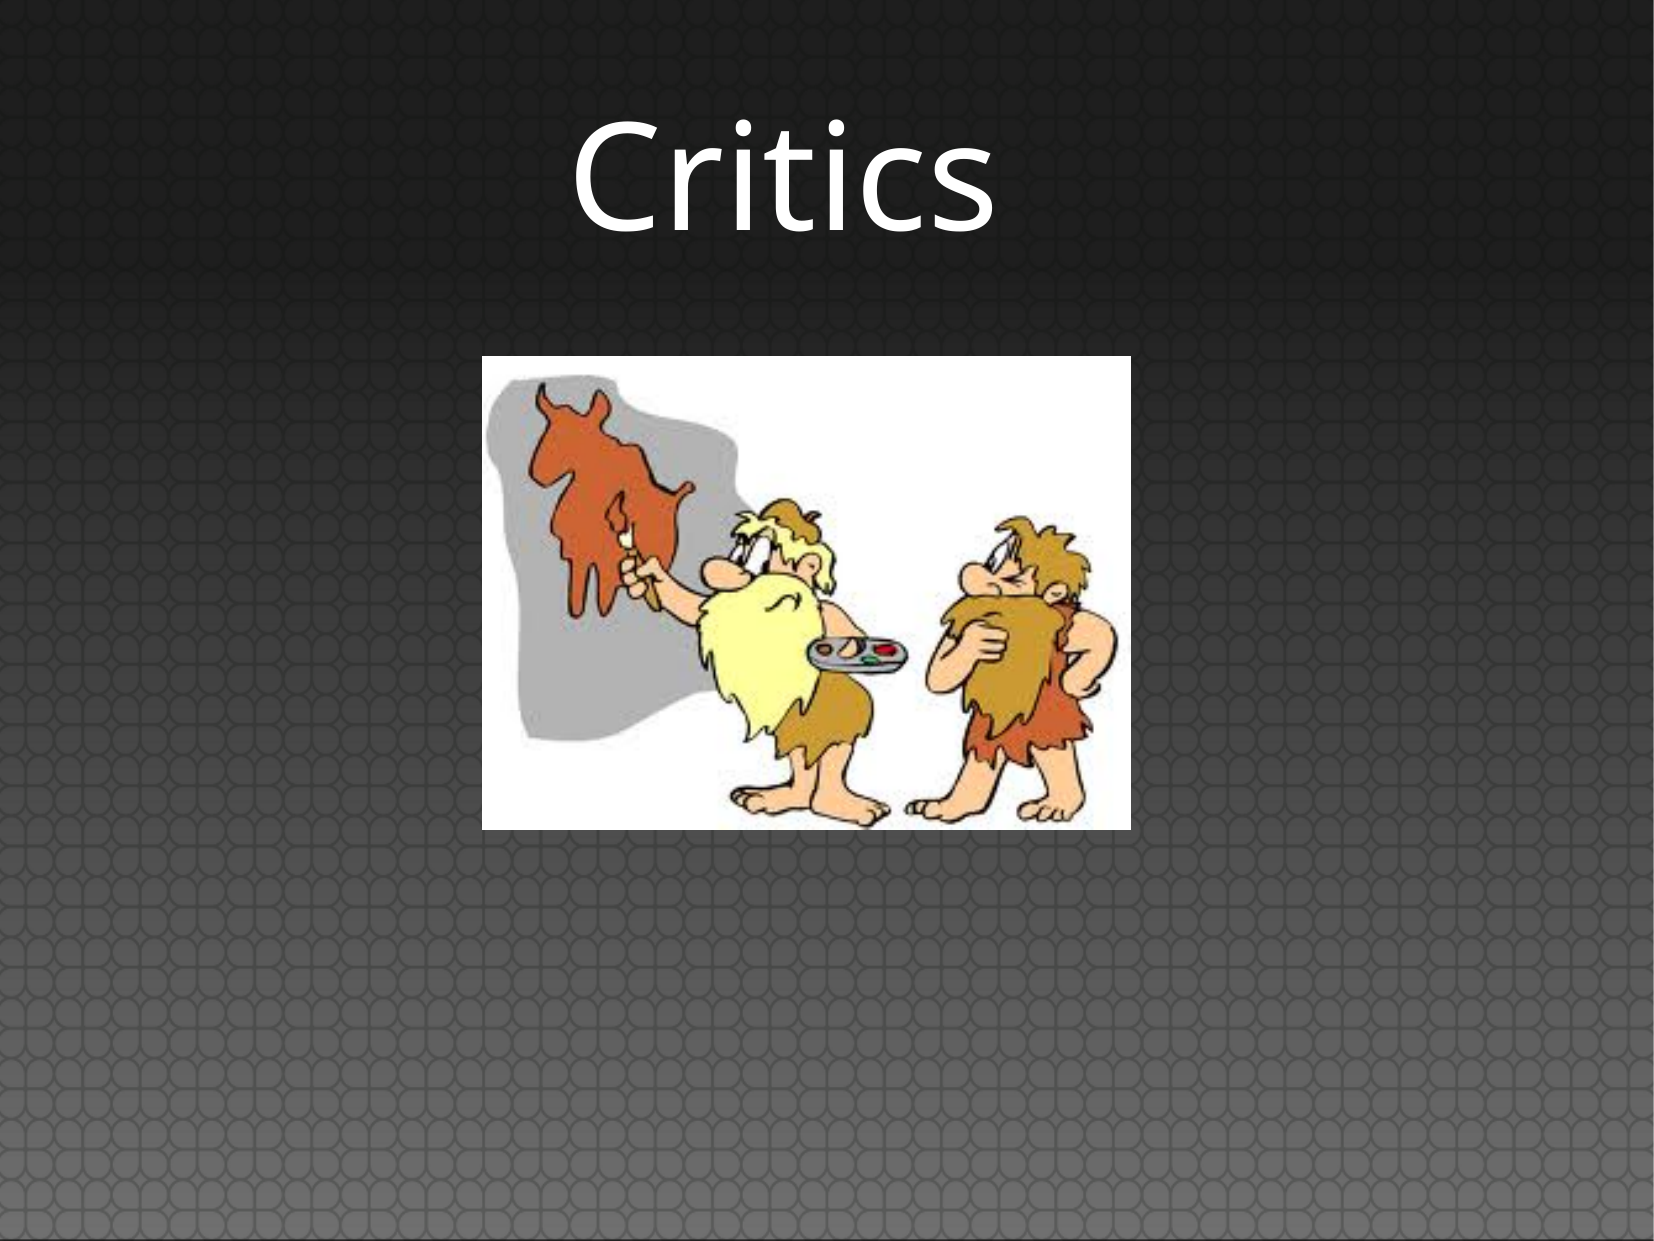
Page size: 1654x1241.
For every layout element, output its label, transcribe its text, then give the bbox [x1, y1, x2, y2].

picture [0, 0, 1654, 1241]
title Critics [39, 78, 1528, 267]
